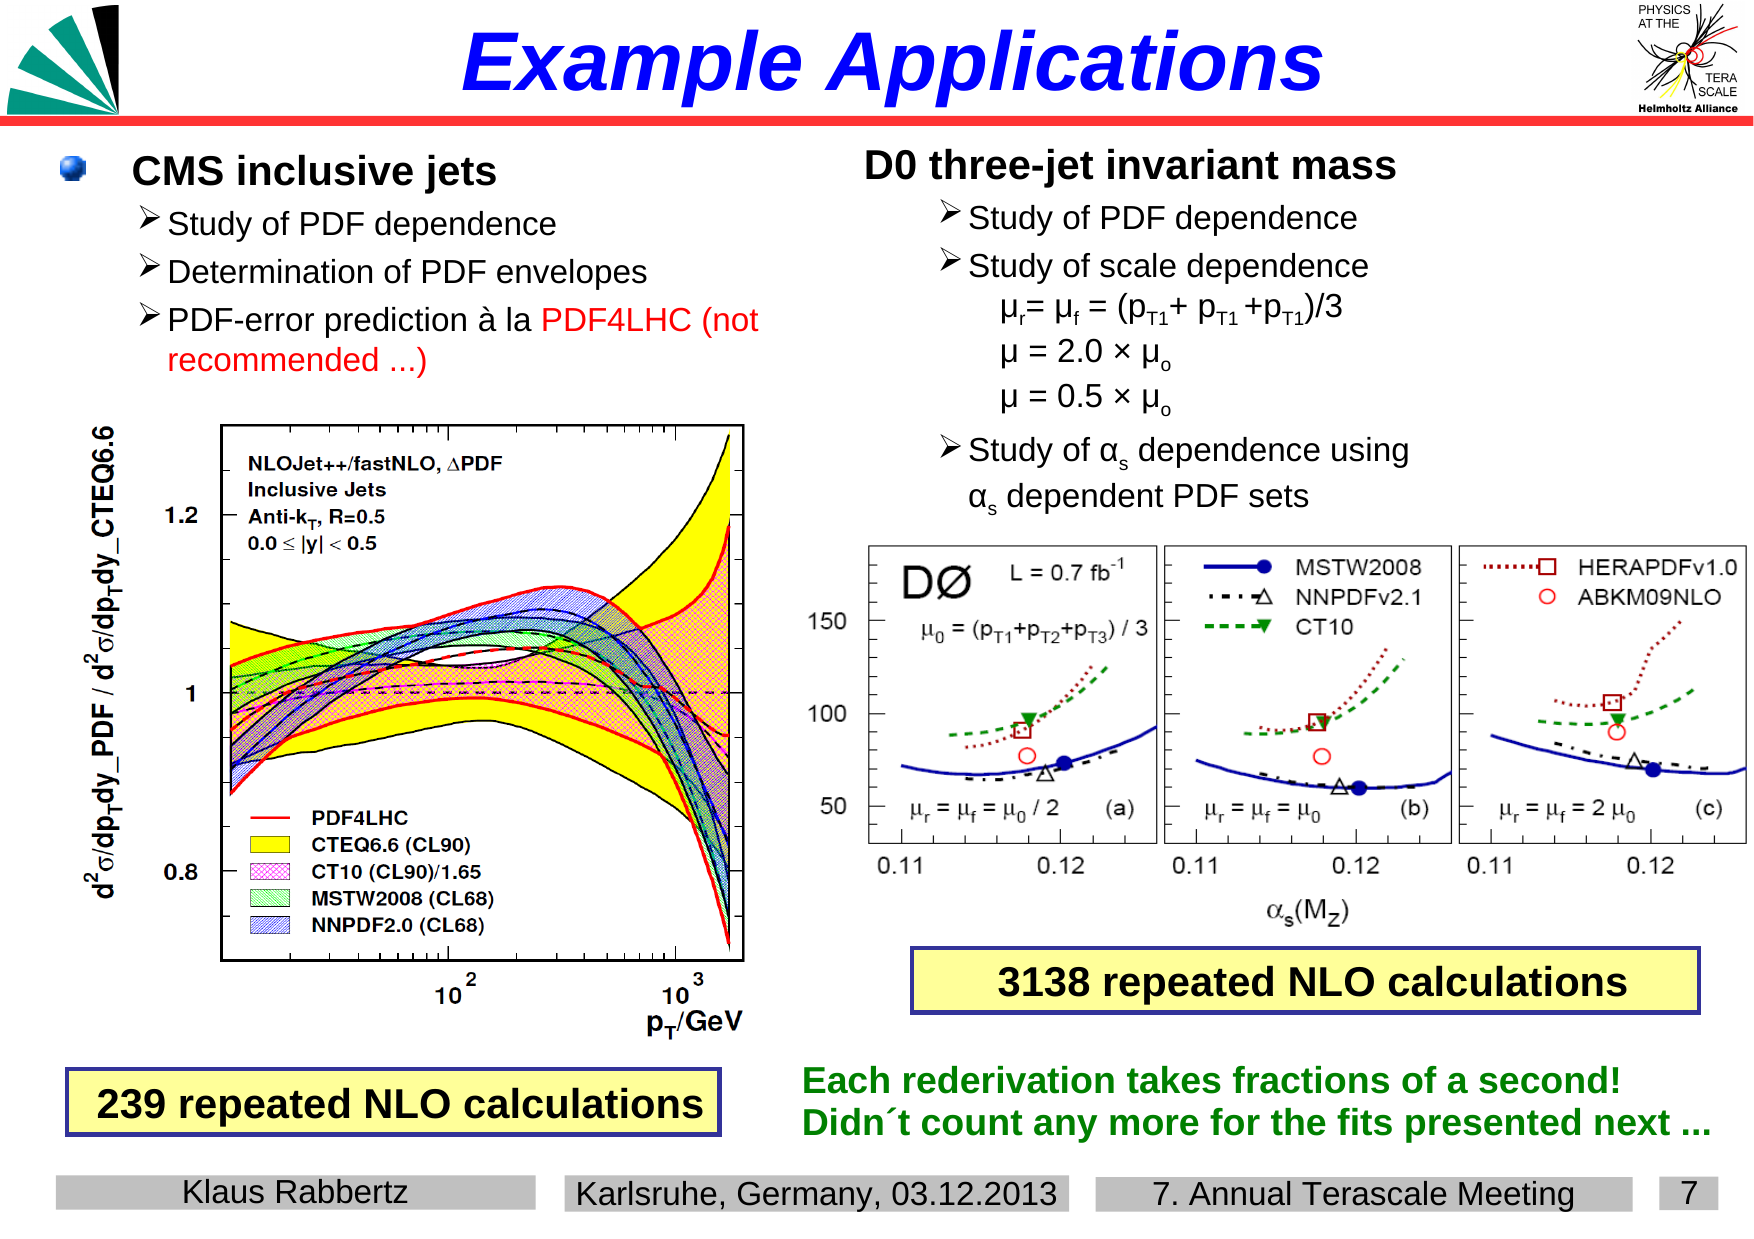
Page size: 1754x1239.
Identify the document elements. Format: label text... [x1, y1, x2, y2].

picture [1631, 1, 1745, 115]
title Example Applications [123, 0, 1606, 115]
list CMS inclusive jets Study of PDF dependence Determination of PDF envelopes PDF-error prediction à la PDF4LHC (not recommended ...) [34, 135, 878, 954]
picture [7, 5, 119, 116]
text_box D0 three-jet invariant mass Study of PDF dependence Study of scale dependence μr= μf = (pT1+ pT1 +pT1)/3 μ = 2.0 × μo μ = 0.5 × μo Study of αs dependence using αs dependent PDF sets [835, 129, 1719, 521]
picture [807, 521, 1754, 946]
text_box 239 repeated NLO calculations [67, 1069, 720, 1135]
text_box 3138 repeated NLO calculations [912, 948, 1700, 1013]
text_box Each rederivation takes fractions of a second! Didn´t count any more for the fits presented next ... [790, 1053, 1725, 1150]
picture [79, 954, 750, 1042]
